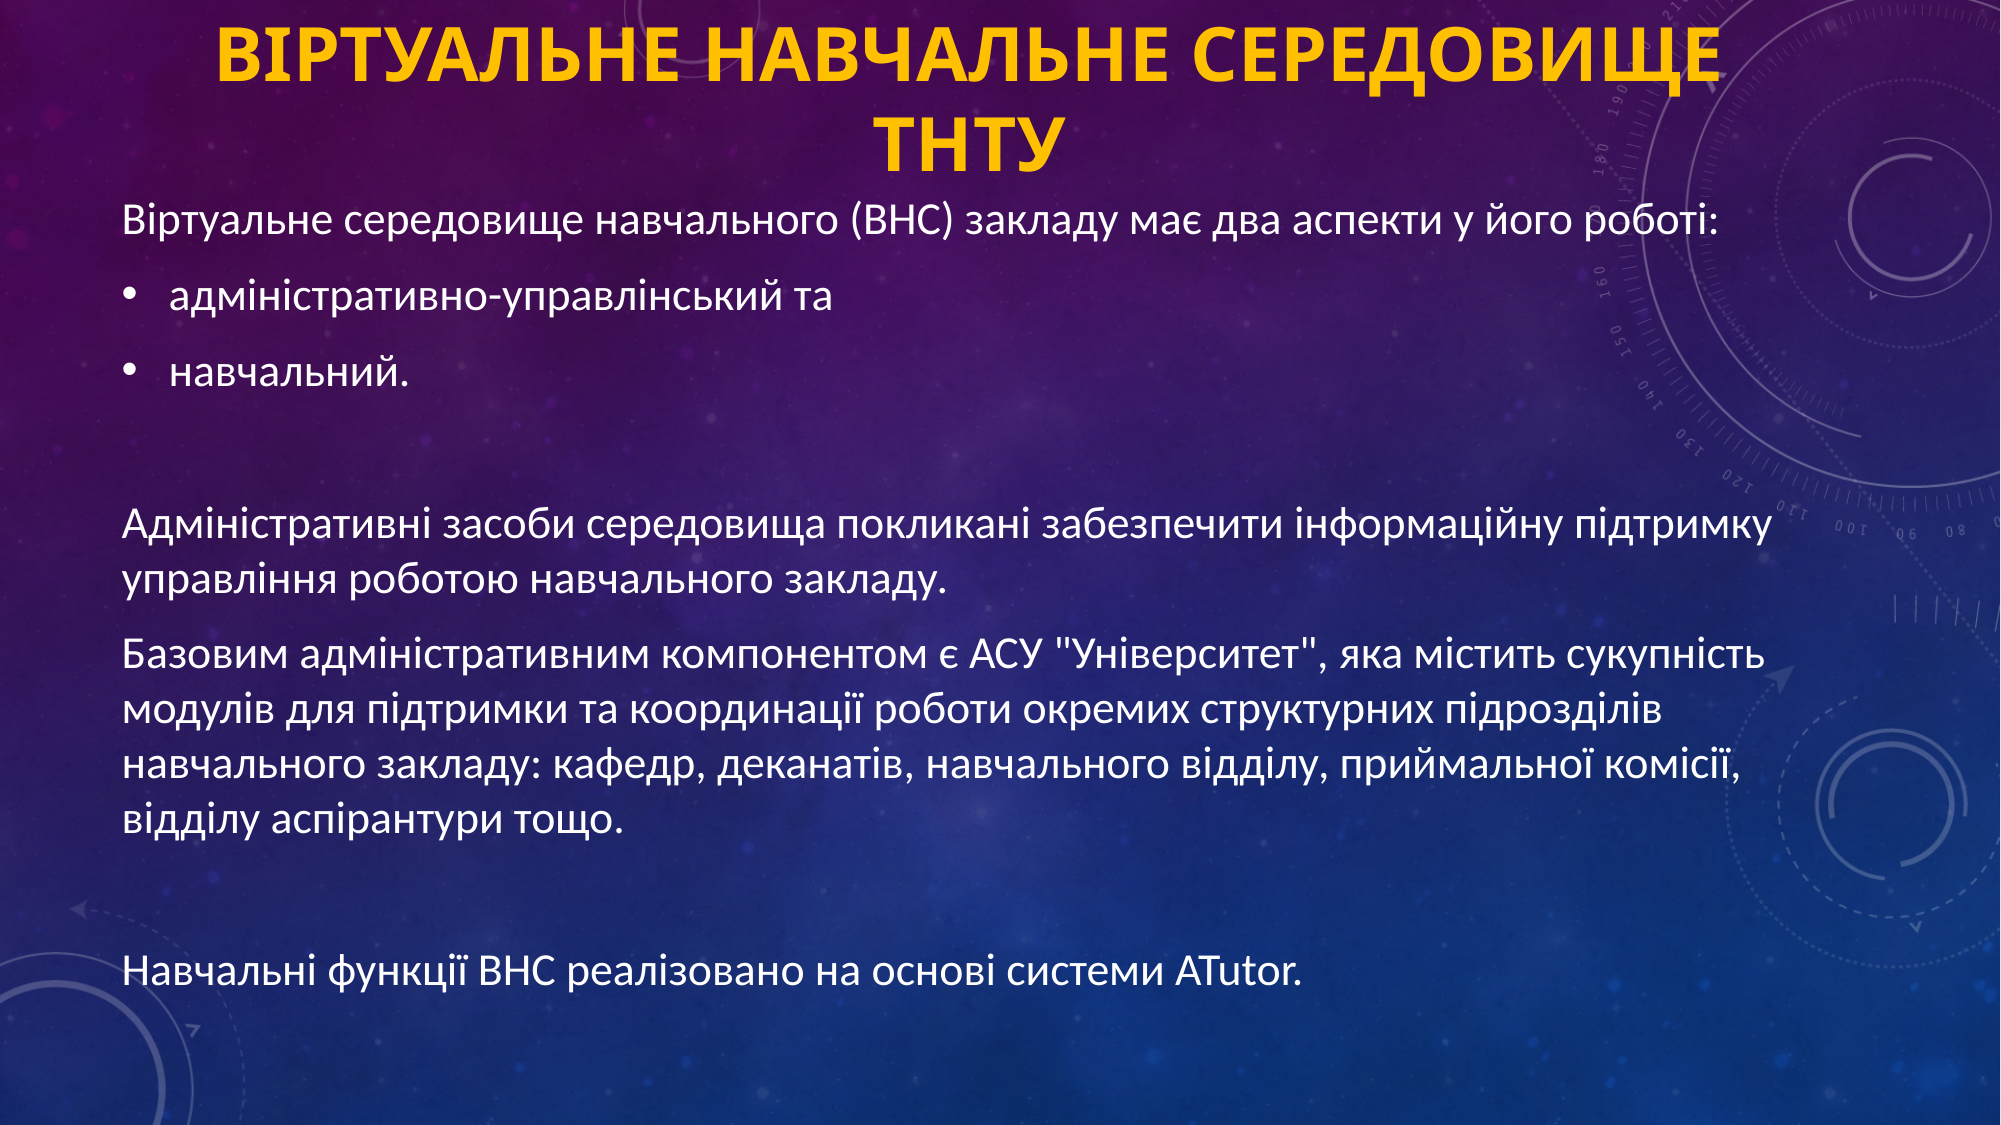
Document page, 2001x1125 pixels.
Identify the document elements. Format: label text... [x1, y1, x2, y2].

list Віртуальне середовище навчального (ВНС) закладу має два аспекти у його роботі: адміністративно-управлінський та навчальний. Адміністративні засоби середовища покликані забезпечити інформаційну підтримку управління роботою навчального закладу. Базовим адміністративним компонентом є АСУ "Університет", яка містить сукупність модулів для підтримки та координації роботи окремих структурних підрозділів навчального закладу: кафедр, деканатів, навчального відділу, приймальної комісії, відділу аспірантури тощо. Навчальні функції ВНС реалізовано на основі системи ATutor. [106, 181, 1871, 1076]
picture [0, 0, 2001, 1125]
title віртуальнЕ навчальнЕ середовищЕ ТНТУ [138, 28, 1801, 164]
